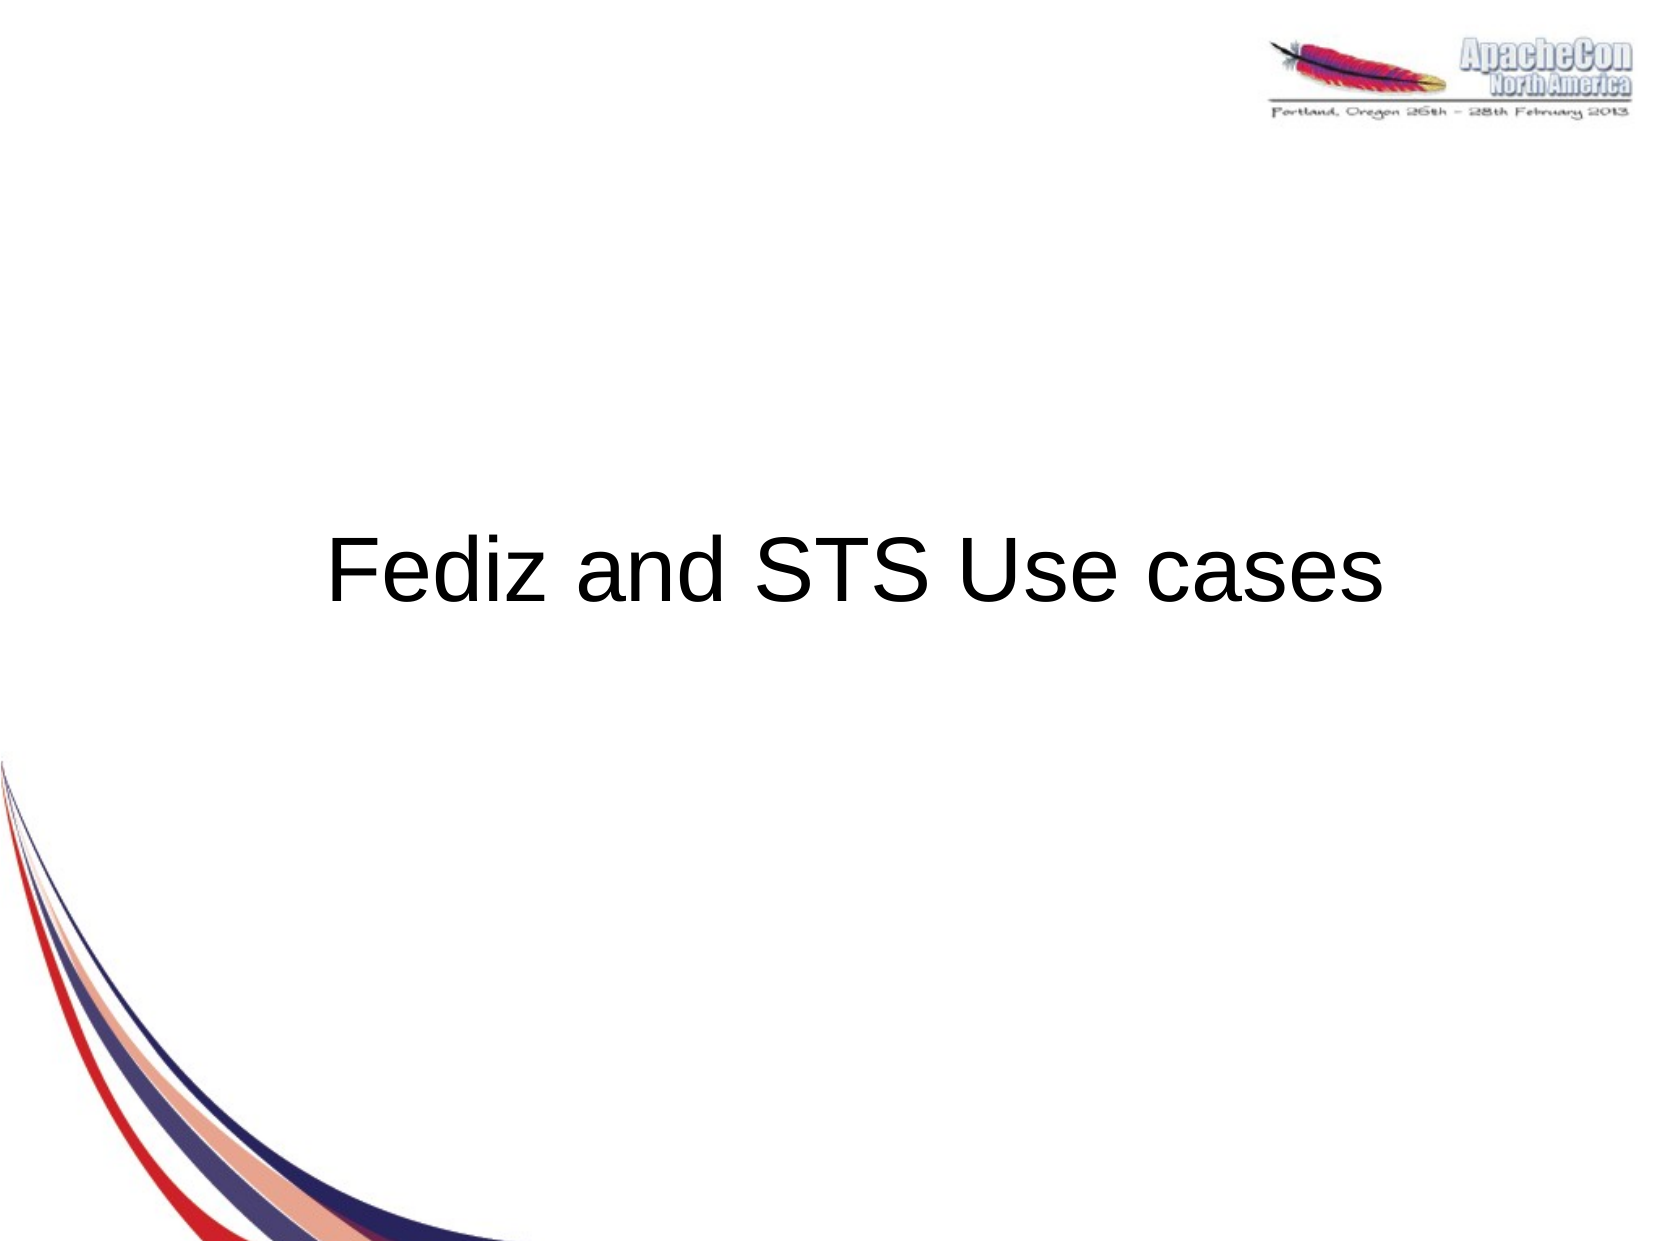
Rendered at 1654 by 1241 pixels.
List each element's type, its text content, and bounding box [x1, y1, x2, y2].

title Fediz and STS Use cases [177, 518, 1536, 622]
picture [0, 0, 1654, 1241]
